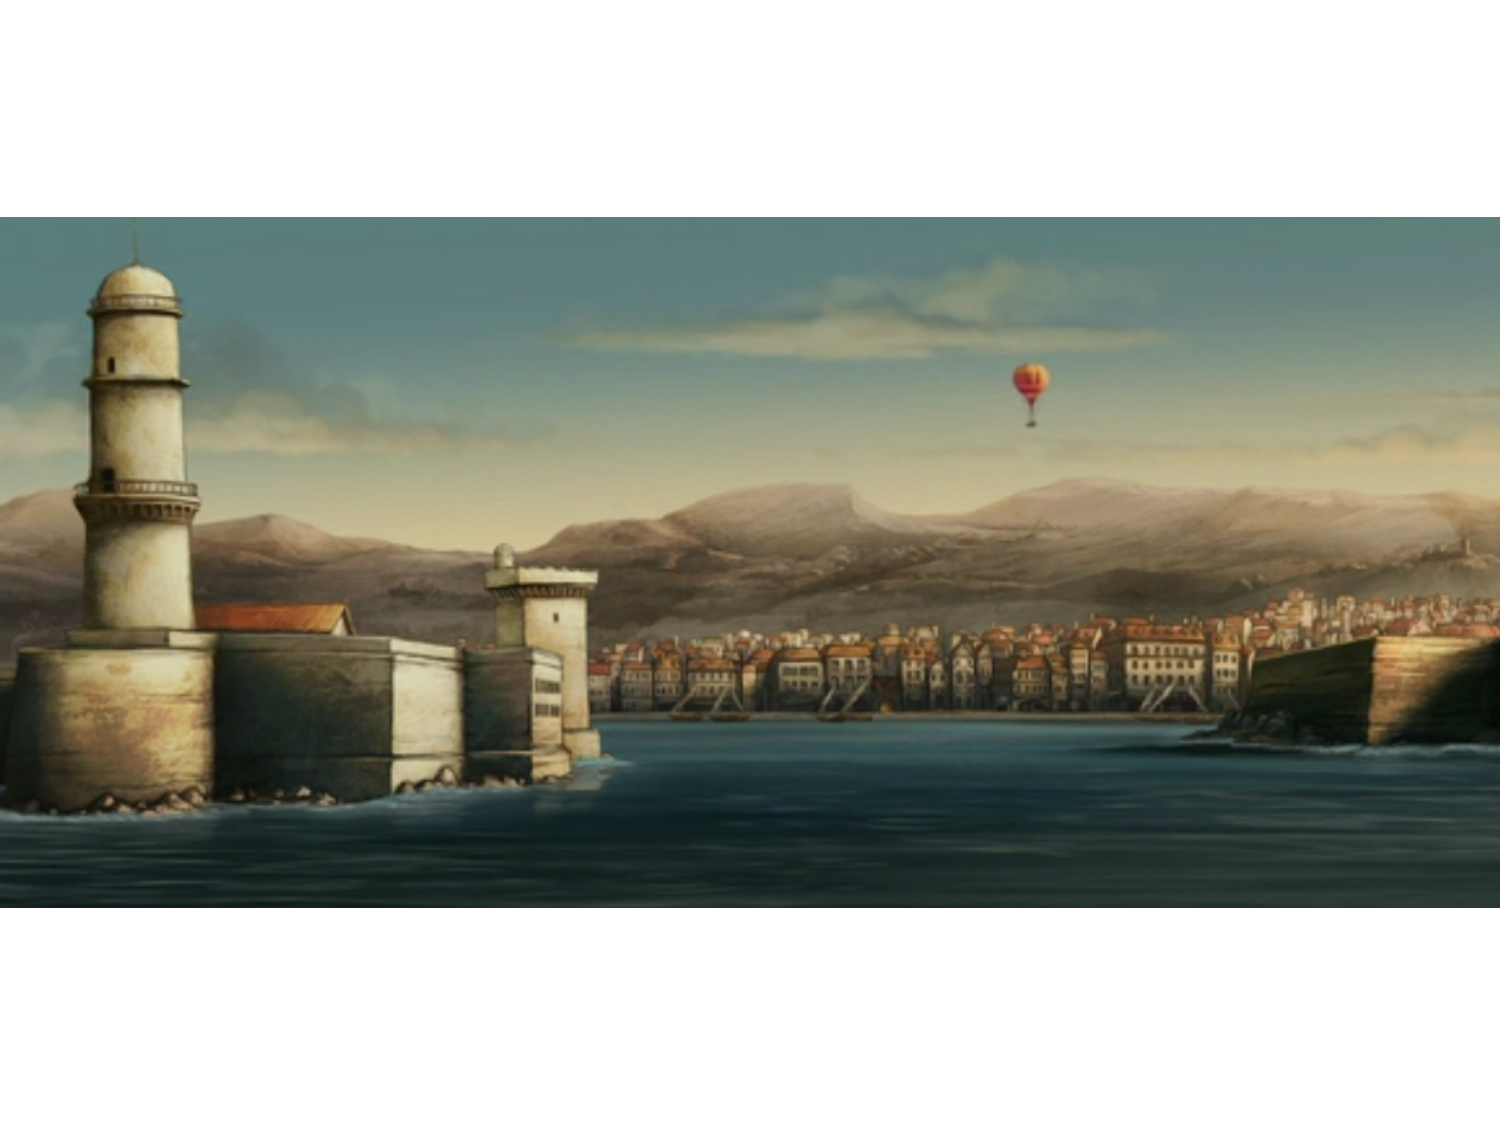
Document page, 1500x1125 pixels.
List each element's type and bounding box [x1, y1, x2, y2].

picture [0, 217, 1500, 908]
